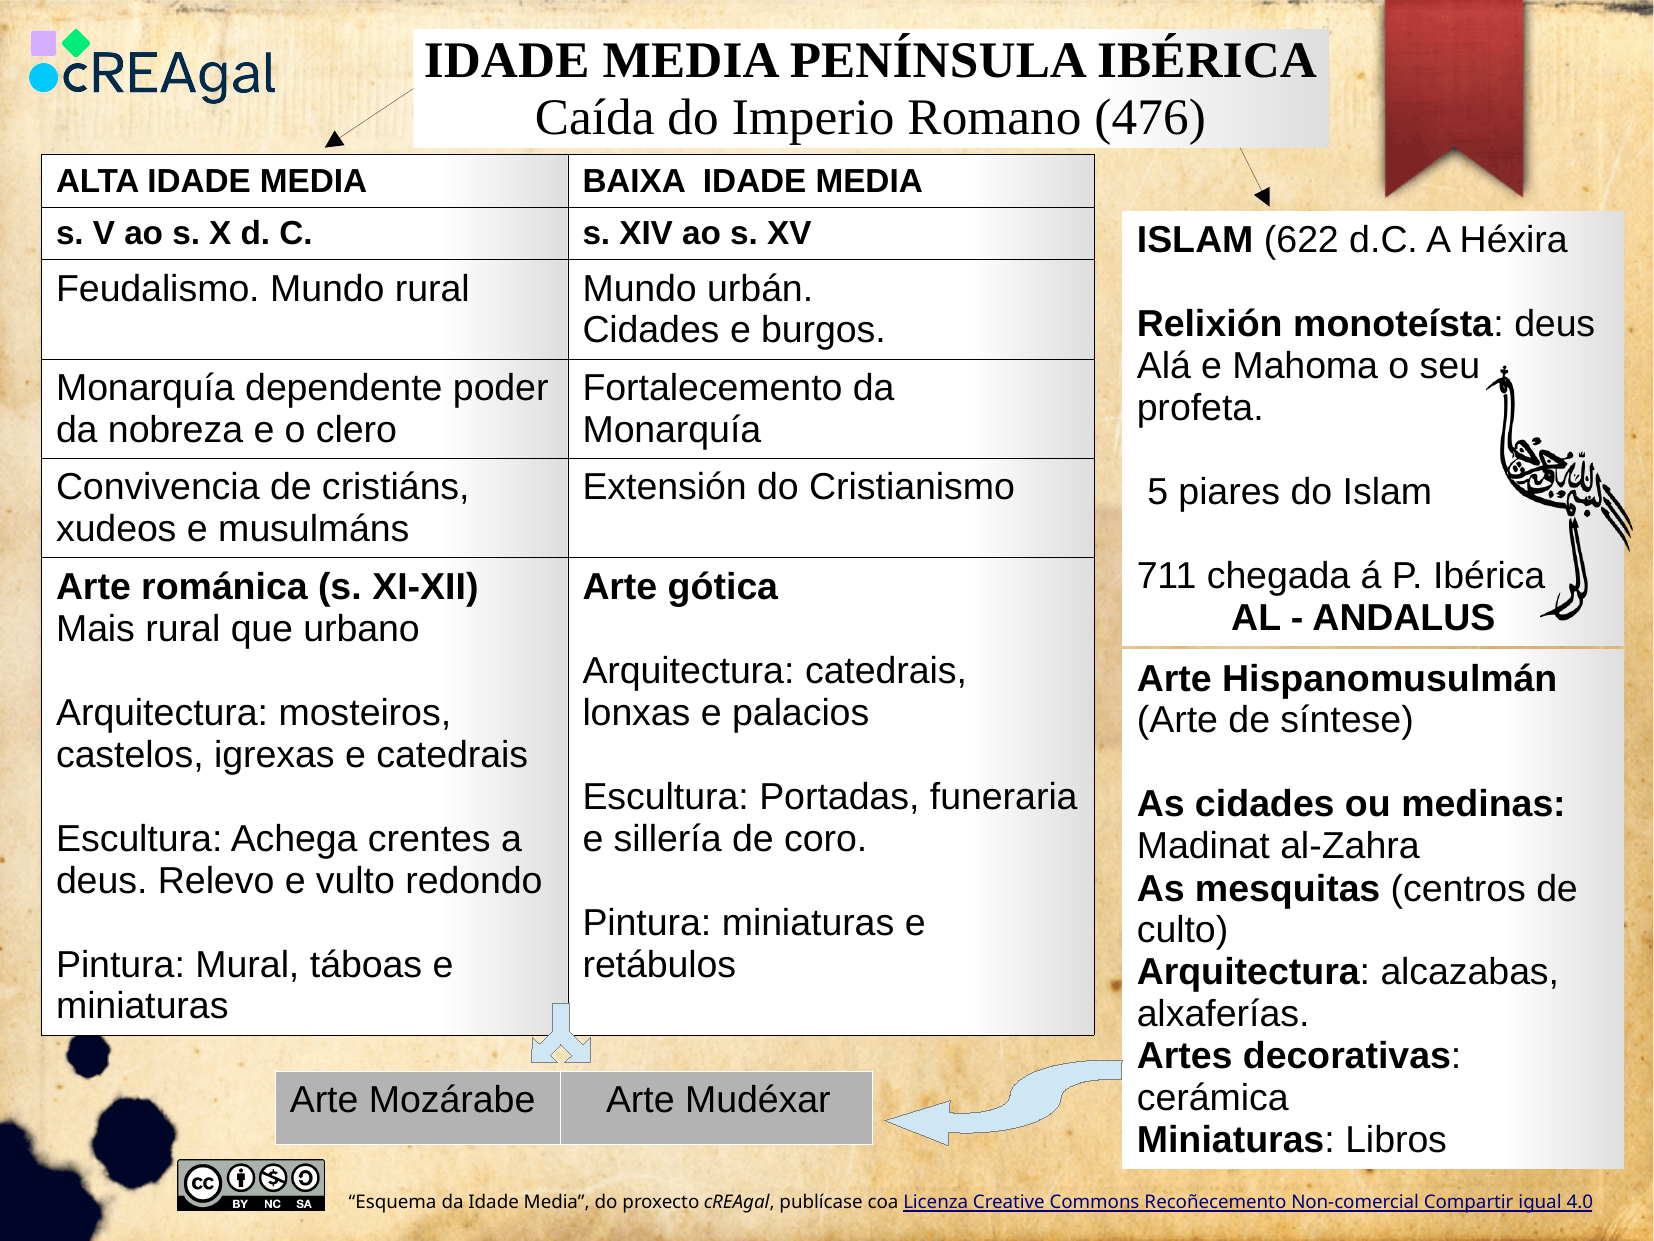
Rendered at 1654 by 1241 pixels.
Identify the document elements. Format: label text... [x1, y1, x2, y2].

table_header ALTA IDADE MEDIA [42, 155, 568, 207]
text_box Arte Hispanomusulmán (Arte de síntese) As cidades ou medinas: Madinat al-Zahra As mesquitas (centros de culto) Arquitectura: alcazabas, alxaferías. Artes decorativas: cerámica Miniaturas: Libros [1122, 649, 1625, 1169]
table_cell s. XIV ao s. XV [569, 208, 1094, 259]
text_box [531, 1003, 591, 1063]
table_cell Mundo urbán. Cidades e burgos. [569, 260, 1094, 359]
table_cell Arte gótica Arquitectura: catedrais, lonxas e palacios Escultura: Portadas, funeraria e sillería de coro. Pintura: miniaturas e retábulos [569, 558, 1094, 1035]
picture [0, 0, 1654, 1241]
table_cell Convivencia de cristiáns, xudeos e musulmáns [42, 459, 568, 557]
text_box “Esquema da Idade Media”, do proxecto cREAgal, publícase coa Licenza Creative Commons Recoñecemento Non-comercial Compartir igual 4.0 [333, 1181, 1556, 1216]
table_header BAIXA IDADE MEDIA [569, 155, 1094, 207]
text_box [884, 1060, 1123, 1146]
title IDADE MEDIA PENÍNSULA IBÉRICA Caída do Imperio Romano (476) [413, 29, 1329, 148]
text_box ISLAM (622 d.C. A Héxira Relixión monoteísta: deus Alá e Mahoma o seu profeta. 5 piares do Islam 711 chegada á P. Ibérica AL - ANDALUS [1122, 211, 1625, 646]
table_cell Extensión do Cristianismo [569, 459, 1094, 557]
table_cell Feudalismo. Mundo rural [42, 260, 568, 359]
table_cell Fortalecemento da Monarquía [569, 360, 1094, 458]
table_cell s. V ao s. X d. C. [42, 208, 568, 259]
table_cell Monarquía dependente poder da nobreza e o clero [42, 360, 568, 458]
table_header Arte Mozárabe [276, 1072, 560, 1144]
table_header Arte Mudéxar [561, 1072, 872, 1144]
table_cell Arte románica (s. XI-XII) Mais rural que urbano Arquitectura: mosteiros, castelos, igrexas e catedrais Escultura: Achega crentes a deus. Relevo e vulto redondo Pintura: Mural, táboas e miniaturas [42, 558, 568, 1035]
